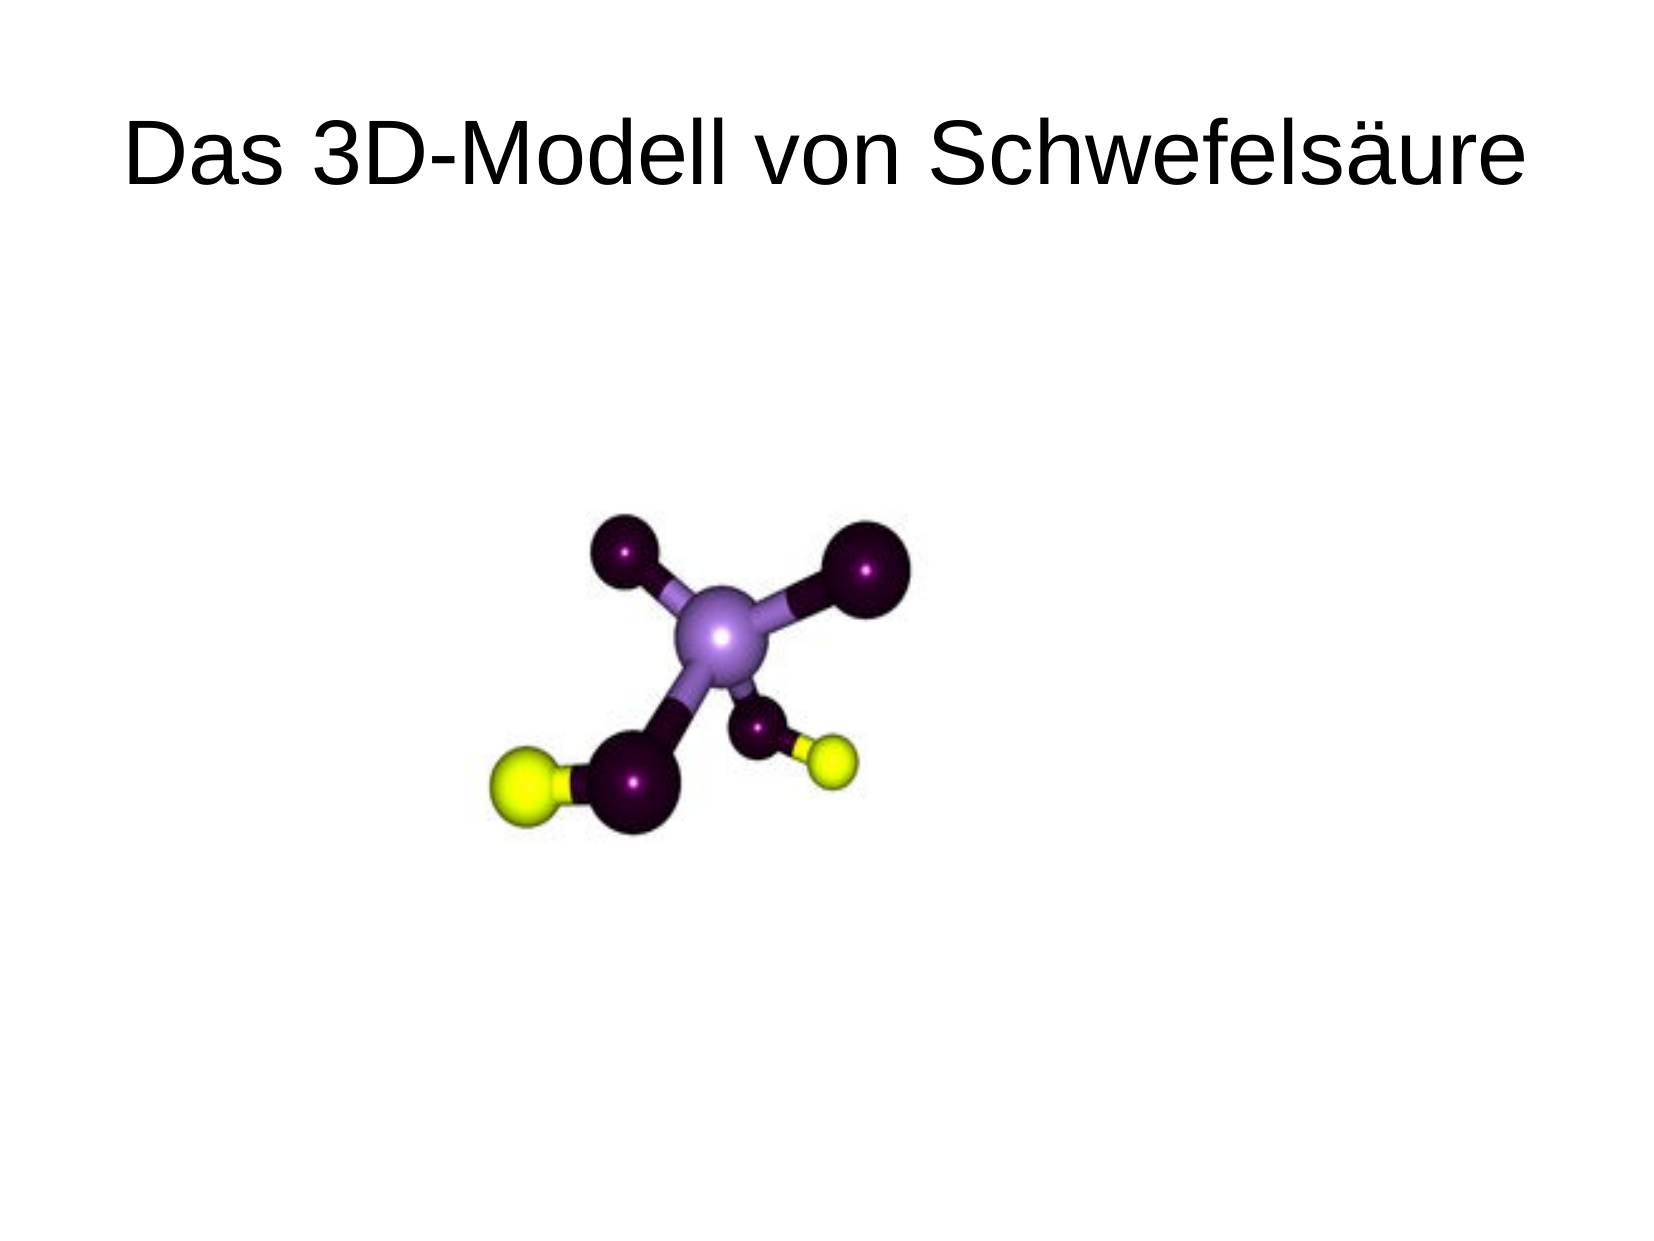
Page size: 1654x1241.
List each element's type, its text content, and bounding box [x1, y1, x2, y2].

picture [425, 468, 1009, 910]
title Das 3D-Modell von Schwefelsäure [82, 49, 1571, 257]
